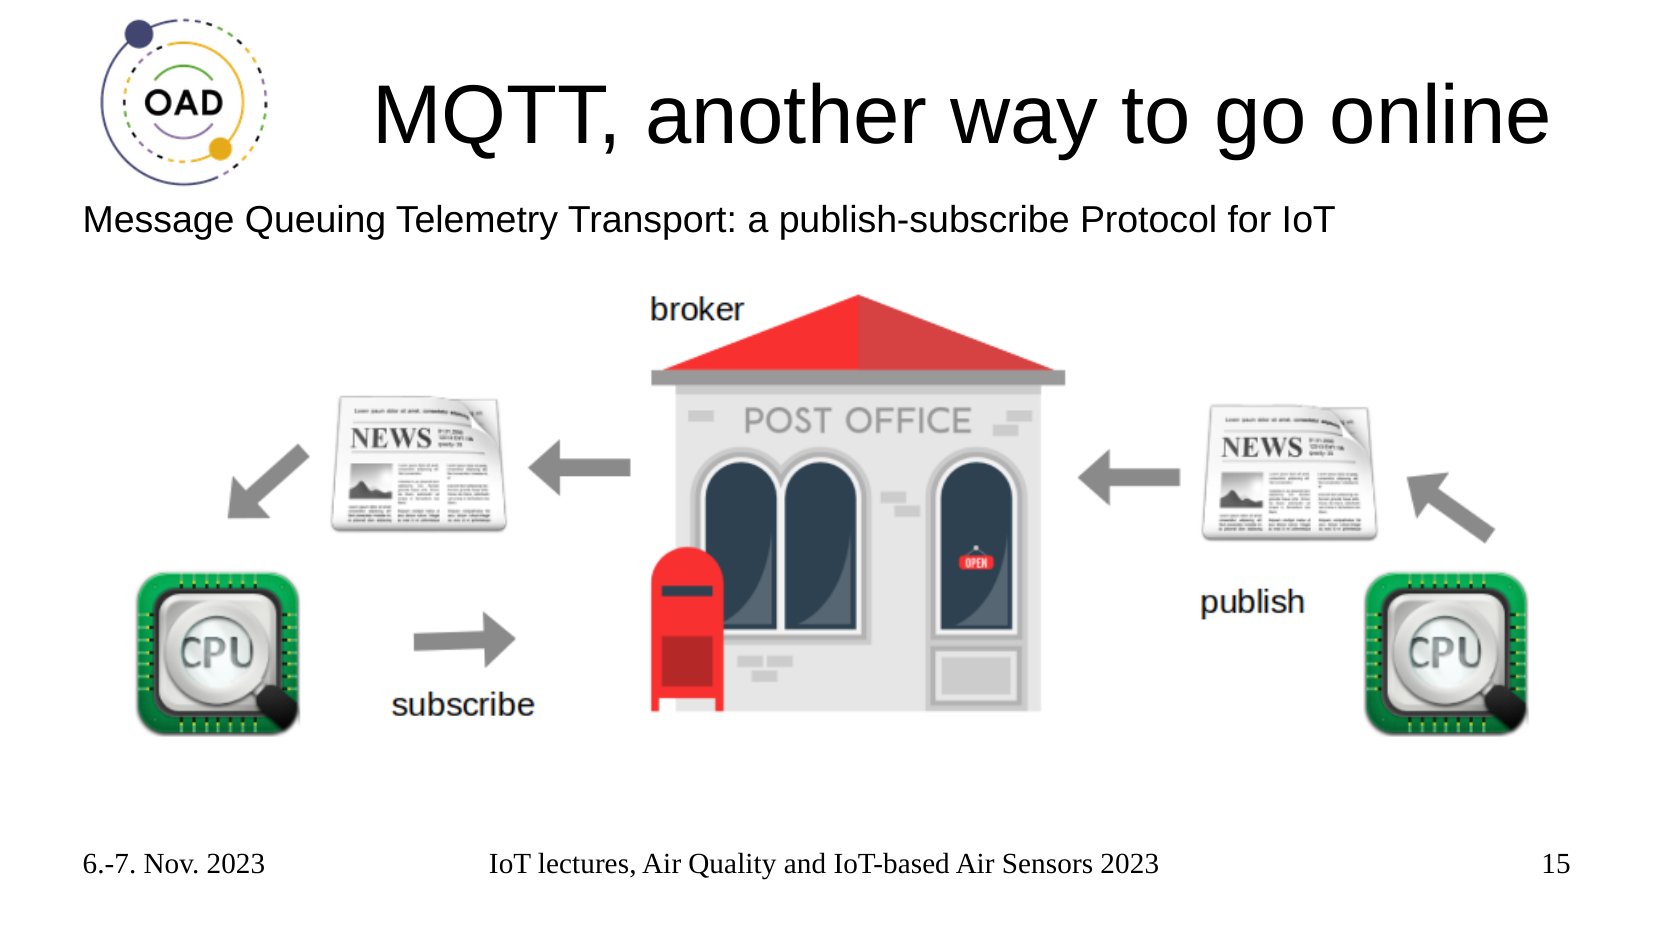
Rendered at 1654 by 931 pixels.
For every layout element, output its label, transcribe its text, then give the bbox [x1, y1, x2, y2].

list Message Queuing Telemetry Transport: a publish-subscribe Protocol for IoT [82, 198, 1571, 739]
picture [59, 4, 303, 207]
picture [95, 266, 1558, 798]
title MQTT, another way to go online [354, 37, 1571, 193]
